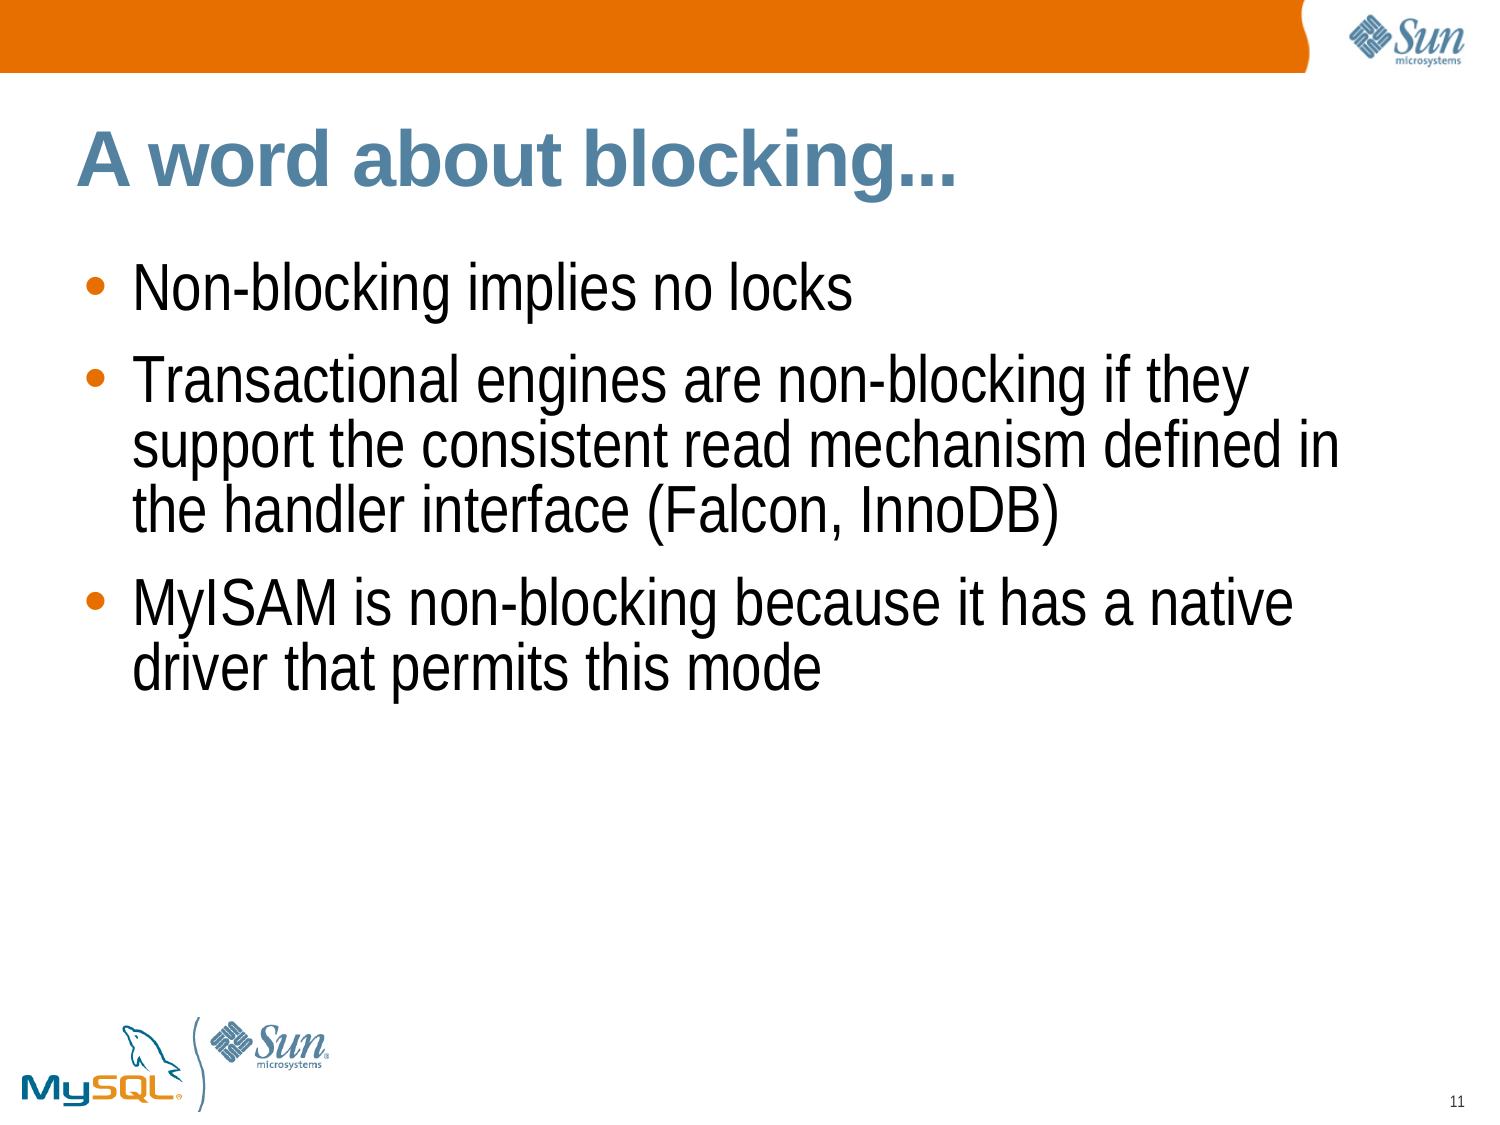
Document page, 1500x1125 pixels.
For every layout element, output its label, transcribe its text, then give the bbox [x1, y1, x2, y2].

picture [0, 0, 1500, 73]
title A word about blocking... [75, 123, 1437, 227]
picture [22, 1017, 329, 1112]
list Non-blocking implies no locks Transactional engines are non-blocking if they support the consistent read mechanism defined in the handler interface (Falcon, InnoDB) MyISAM is non-blocking because it has a native driver that permits this mode [64, 258, 1401, 1062]
